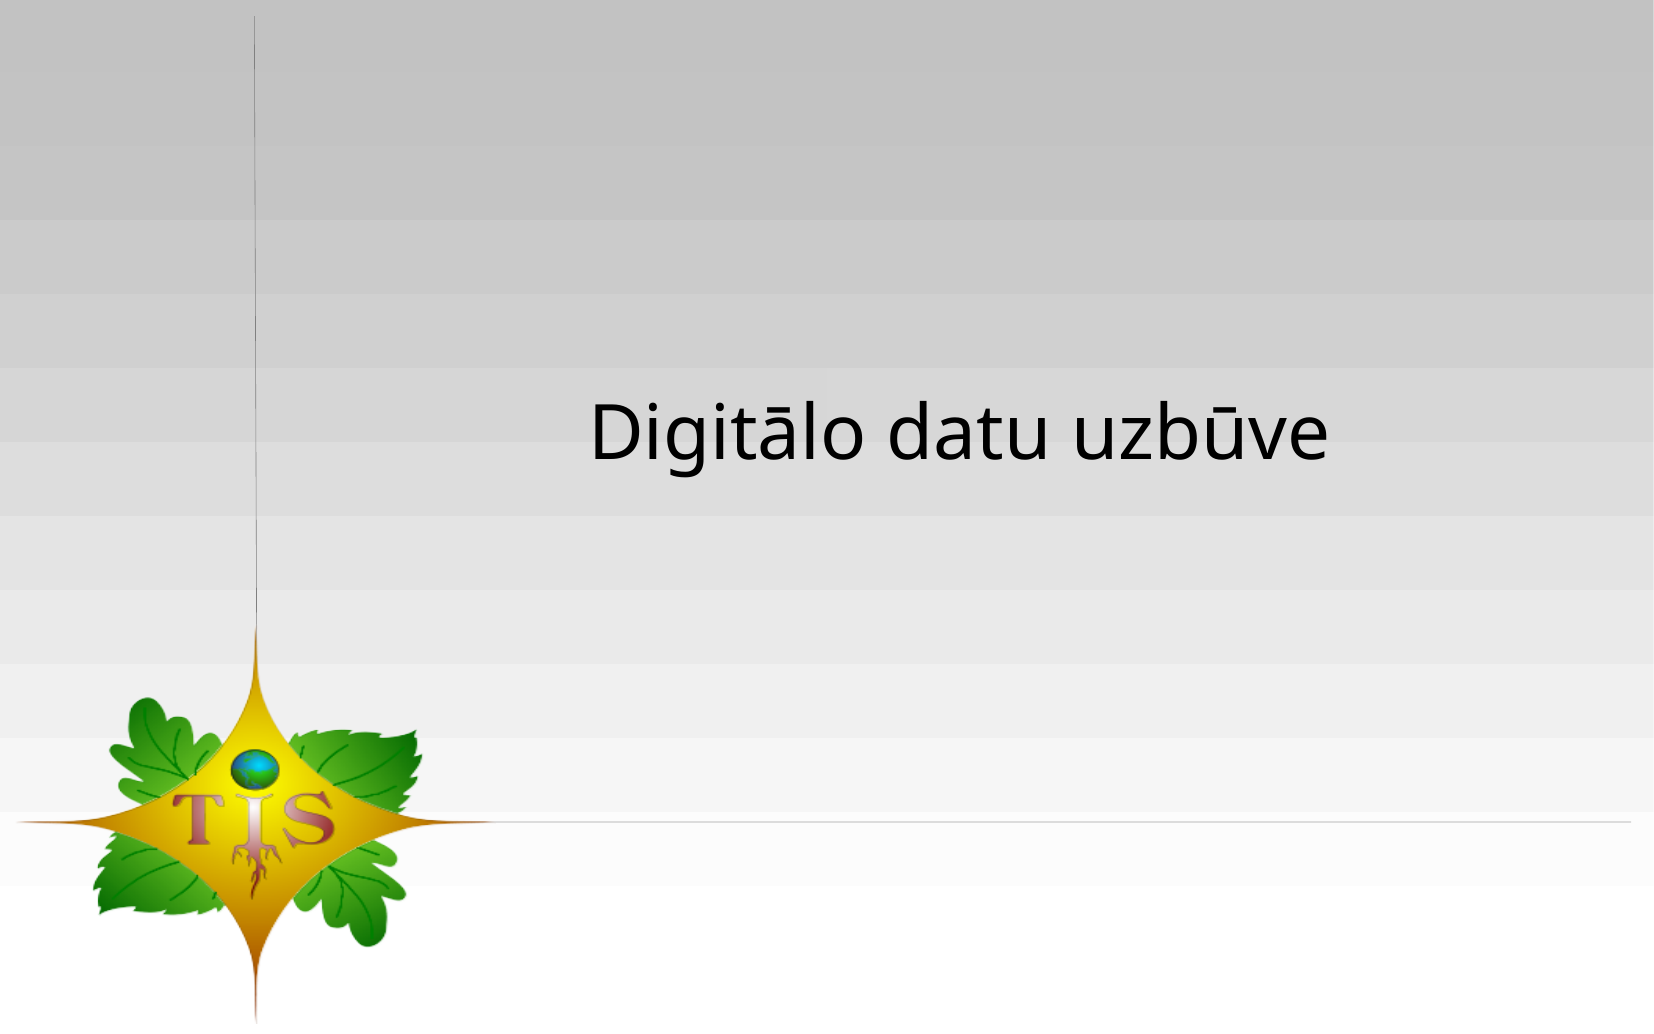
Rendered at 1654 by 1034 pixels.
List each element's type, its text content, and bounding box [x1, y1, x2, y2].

picture [0, 0, 1654, 1034]
title Digitālo datu uzbūve [324, 344, 1595, 517]
